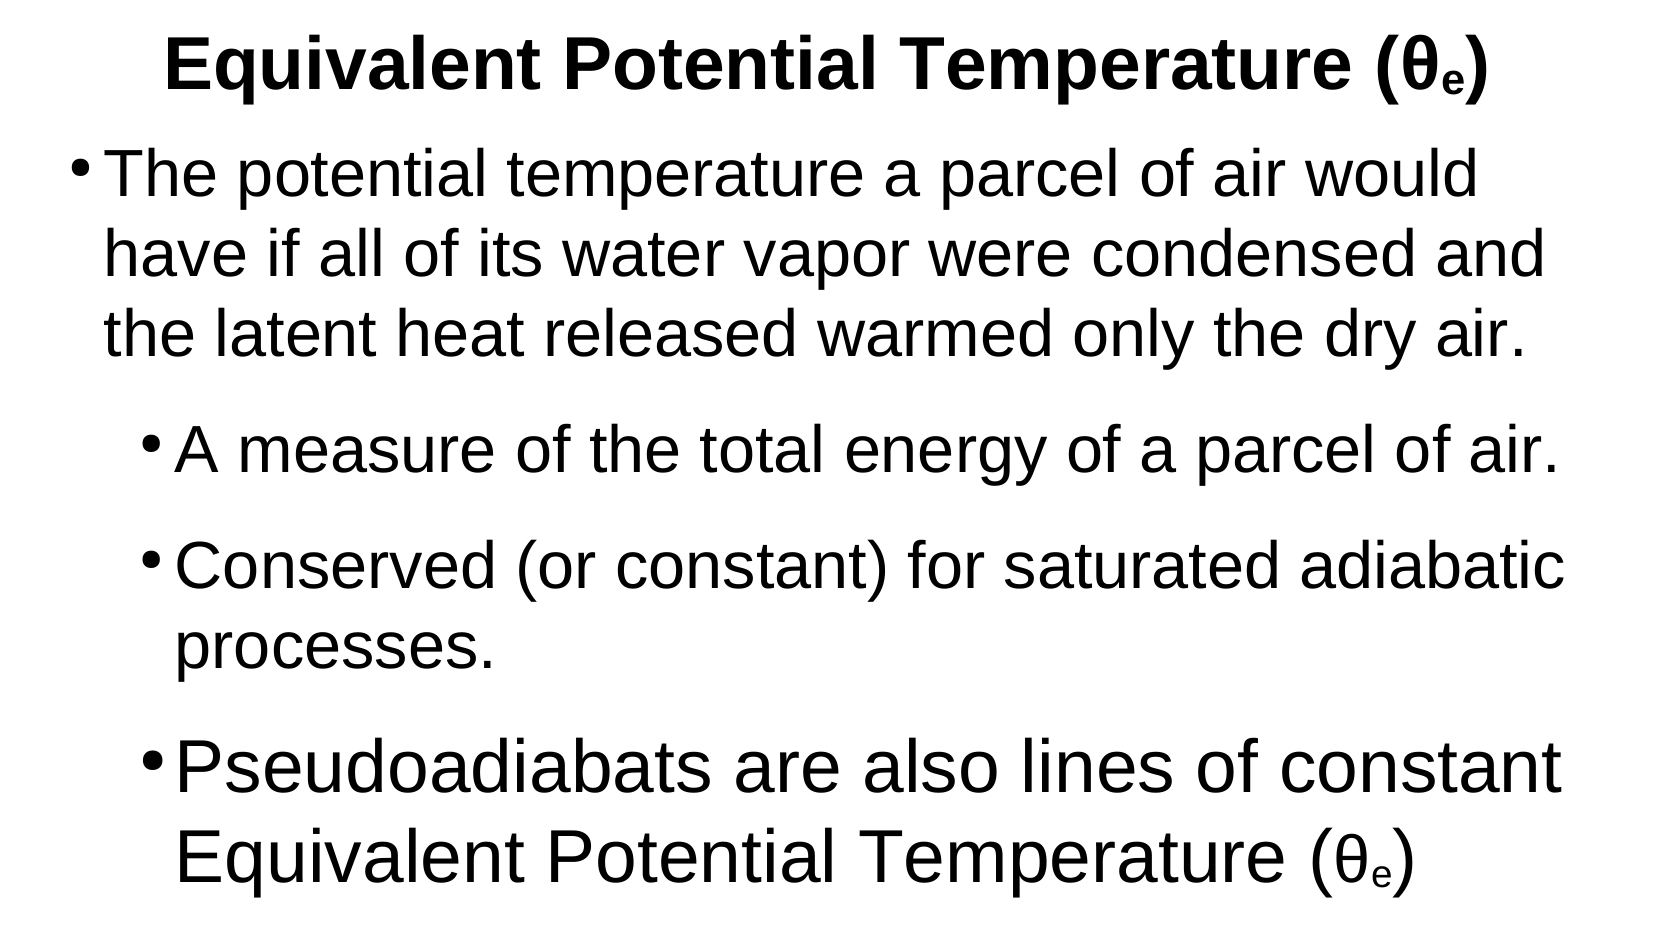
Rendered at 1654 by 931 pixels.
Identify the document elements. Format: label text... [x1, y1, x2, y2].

title Equivalent Potential Temperature (θe) [0, 5, 1654, 113]
text_box The potential temperature a parcel of air would have if all of its water vapor were condensed and the latent heat released warmed only the dry air. A measure of the total energy of a parcel of air. Conserved (or constant) for saturated adiabatic processes. Pseudoadiabats are also lines of constant Equivalent Potential Temperature (θe) [23, 122, 1613, 906]
